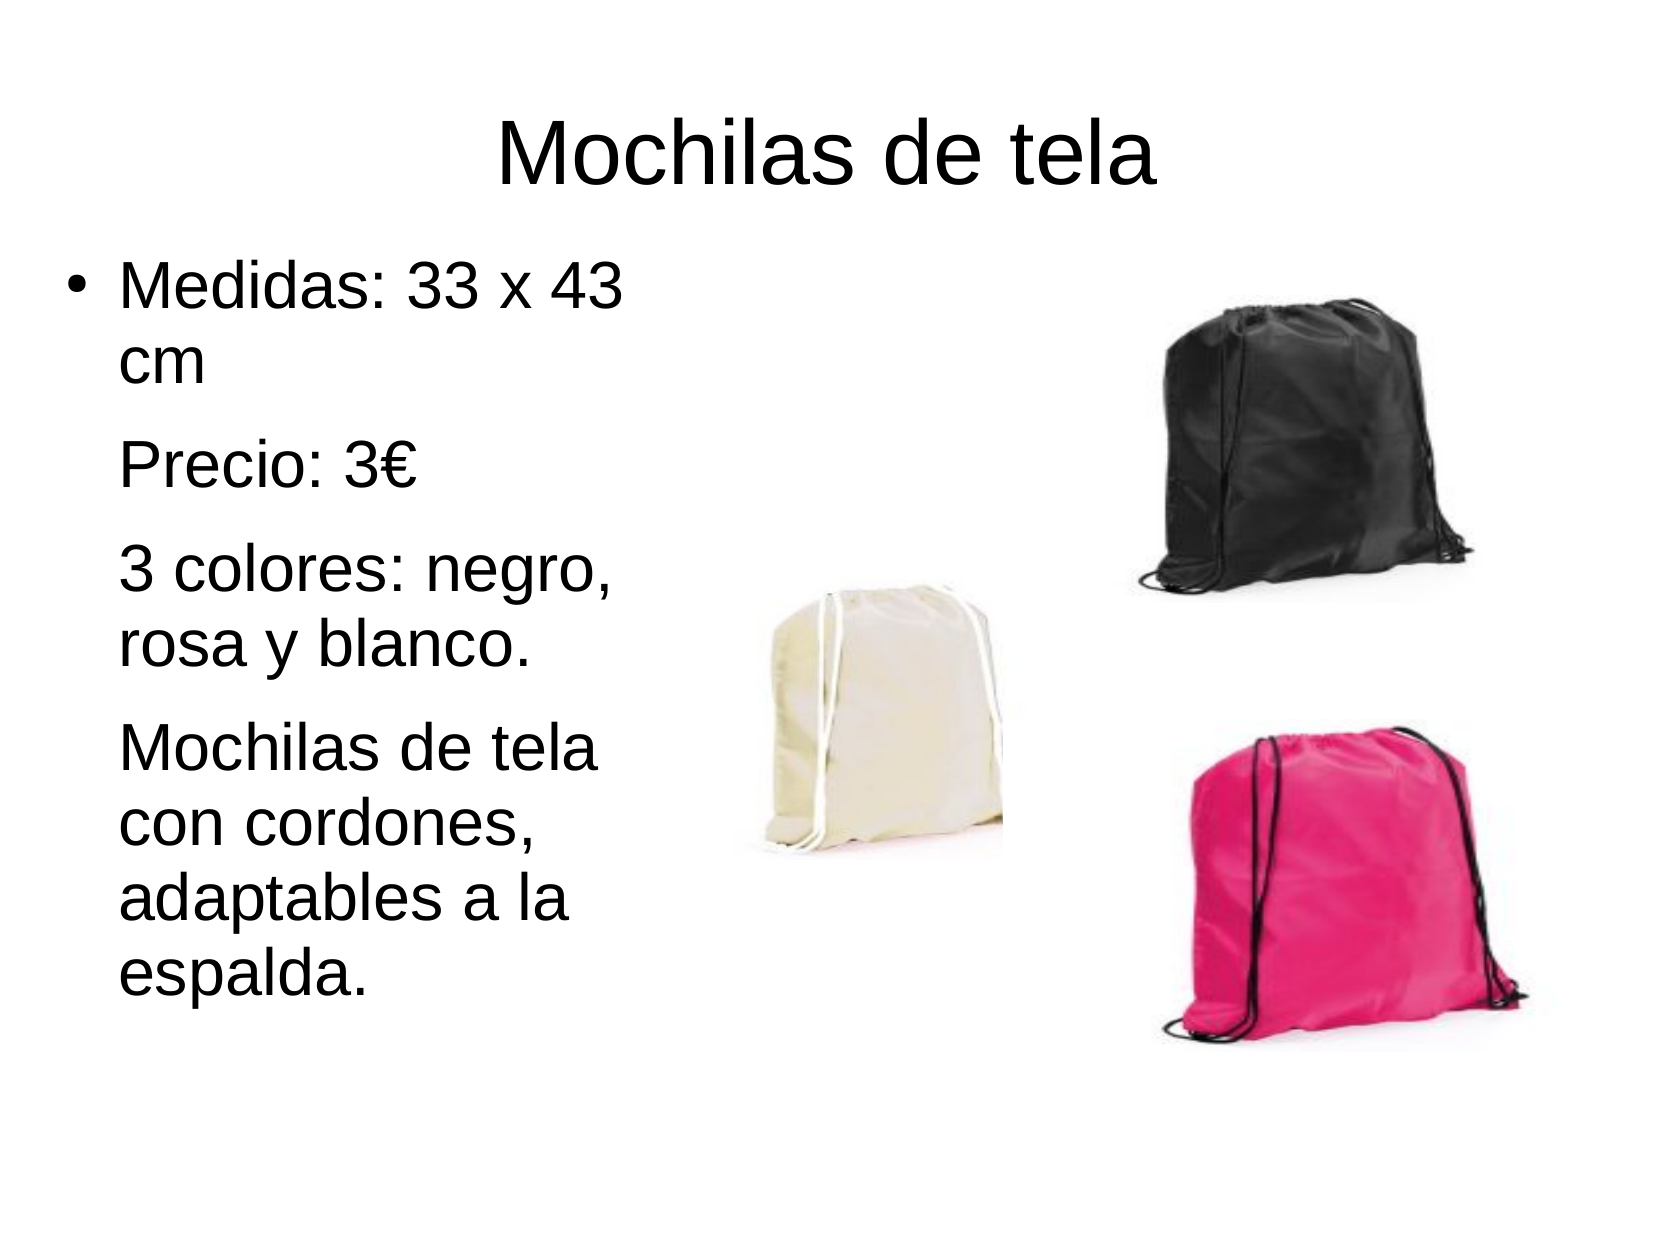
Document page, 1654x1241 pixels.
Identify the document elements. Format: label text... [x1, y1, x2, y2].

title Mochilas de tela [82, 49, 1571, 257]
picture [625, 295, 1642, 1052]
list Medidas: 33 x 43 cm Precio: 3€ 3 colores: negro, rosa y blanco. Mochilas de tela con cordones, adaptables a la espalda. [47, 248, 662, 1010]
